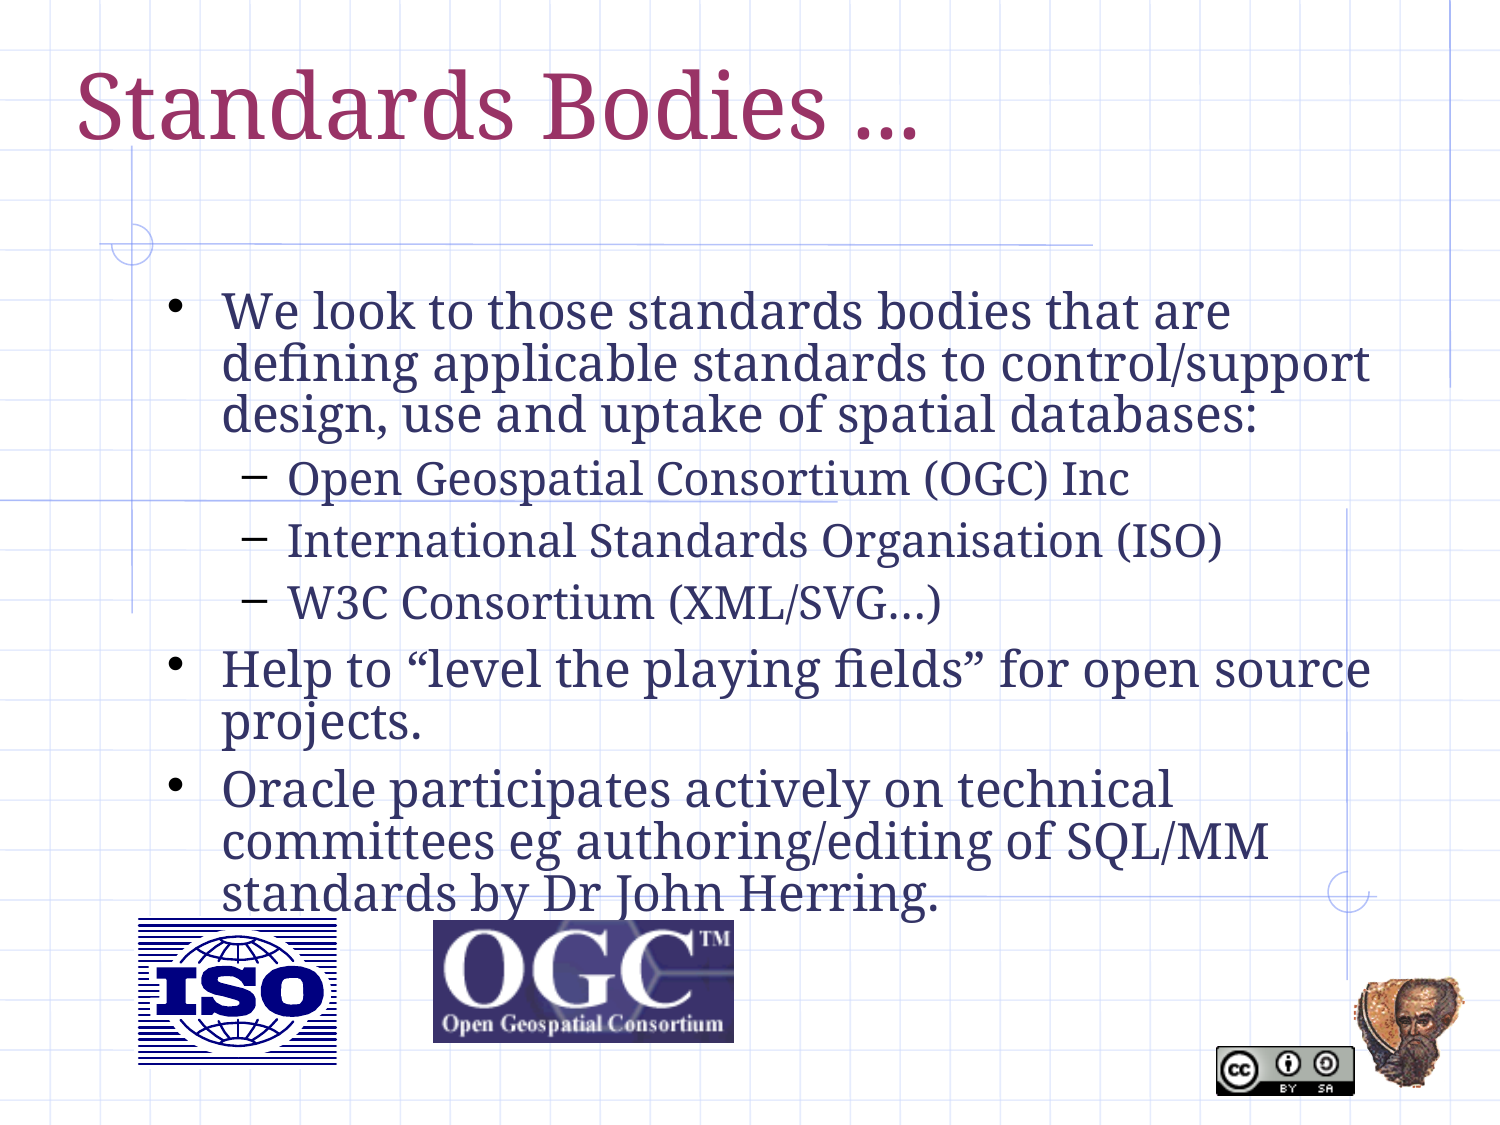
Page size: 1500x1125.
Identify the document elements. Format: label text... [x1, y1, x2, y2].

title Standards Bodies ... [74, 45, 1488, 177]
picture [433, 920, 734, 1043]
picture [1216, 976, 1465, 1096]
chart [129, 915, 360, 1082]
list We look to those standards bodies that are defining applicable standards to control/support design, use and uptake of spatial databases: Open Geospatial Consortium (OGC) Inc International Standards Organisation (ISO) W3C Consortium (XML/SVG…) Help to “level the playing fields” for open source projects. Oracle participates actively on technical committees eg authoring/editing of SQL/MM standards by Dr John Herring. [166, 287, 1405, 1000]
